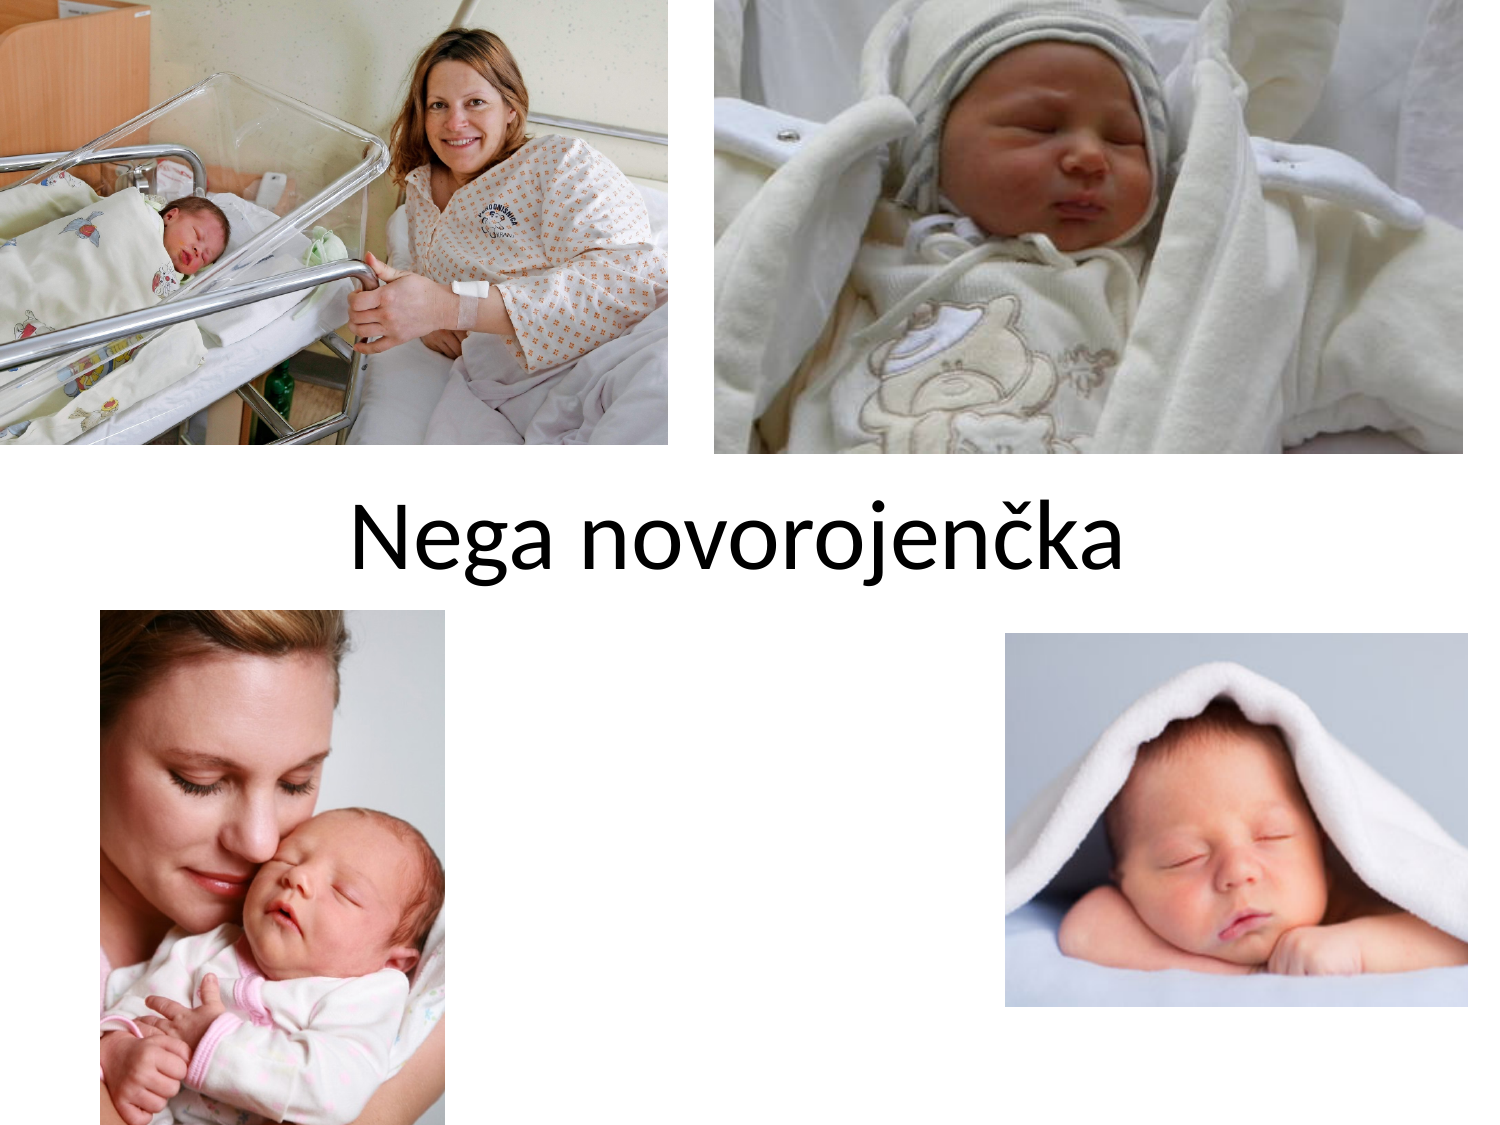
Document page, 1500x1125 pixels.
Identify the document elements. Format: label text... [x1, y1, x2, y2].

title Nega novorojenčka [100, 408, 1376, 650]
picture [714, 0, 1463, 454]
picture [100, 610, 445, 1125]
picture [1005, 633, 1468, 1008]
picture [0, 0, 668, 445]
